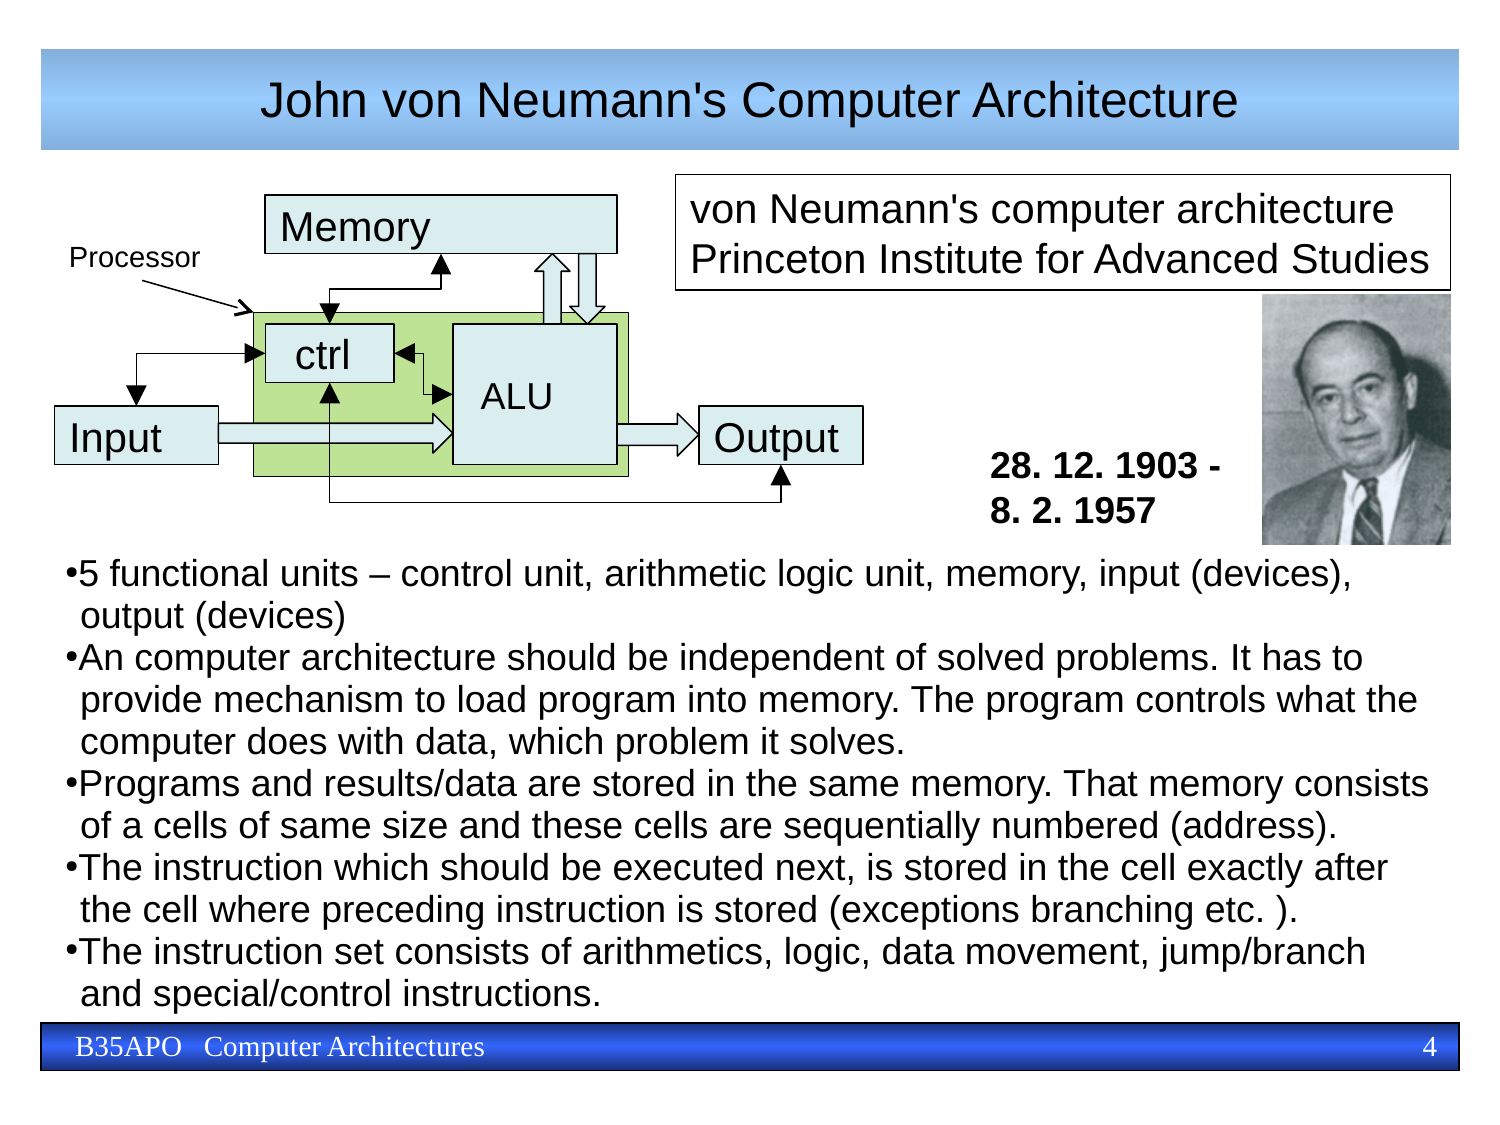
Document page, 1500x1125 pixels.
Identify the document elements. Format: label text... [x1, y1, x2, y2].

text_box 28. 12. 1903 - 8. 2. 1957 [975, 433, 1251, 539]
text_box von Neumann's computer architecture Princeton Institute for Advanced Studies [675, 174, 1451, 291]
text_box Input [54, 406, 219, 465]
text_box [218, 354, 329, 477]
title John von Neumann's Computer Architecture [41, 49, 1459, 150]
picture [1262, 294, 1451, 544]
text_box [253, 312, 329, 352]
text_box Output [698, 406, 863, 465]
text_box [330, 253, 699, 477]
text_box ctrl [265, 324, 395, 383]
text_box ALU [452, 323, 617, 465]
text_box 5 functional units – control unit, arithmetic logic unit, memory, input (devices), output (devices) An computer architecture should be independent of solved problems. It has to provide mechanism to load program into memory. The program controls what the computer does with data, which problem it solves. Programs and results/data are stored in the same memory. That memory consists of a cells of same size and these cells are sequentially numbered (address). The instruction which should be executed next, is stored in the cell exactly after the cell where preceding instruction is stored (exceptions branching etc. ). The instruction set consists of arithmetics, logic, data movement, jump/branch and special/control instructions. [50, 544, 1451, 1022]
text_box Processor [54, 230, 232, 281]
text_box Memory [265, 195, 617, 254]
